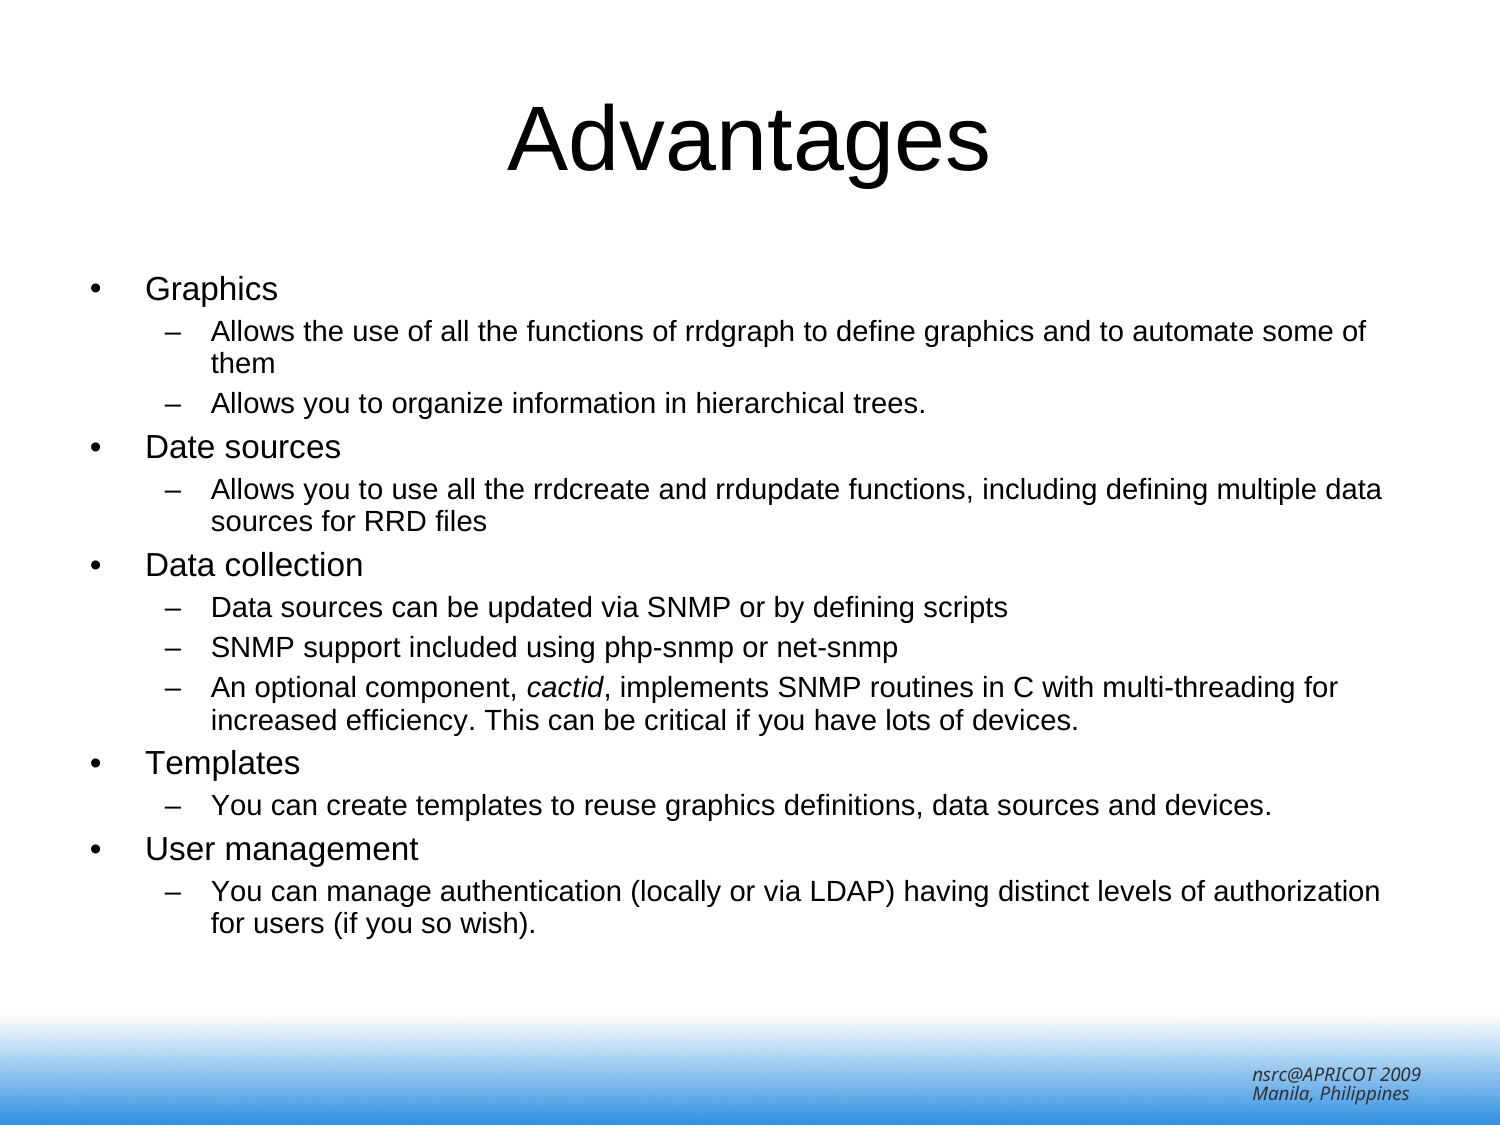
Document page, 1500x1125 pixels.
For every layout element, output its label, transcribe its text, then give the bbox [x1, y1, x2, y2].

picture [0, 1012, 1500, 1125]
title Advantages [75, 45, 1426, 233]
list Graphics Allows the use of all the functions of rrdgraph to define graphics and to automate some of them Allows you to organize information in hierarchical trees. Date sources Allows you to use all the rrdcreate and rrdupdate functions, including defining multiple data sources for RRD files Data collection Data sources can be updated via SNMP or by defining scripts SNMP support included using php-snmp or net-snmp An optional component, cactid, implements SNMP routines in C with multi-threading for increased efficiency. This can be critical if you have lots of devices. Templates You can create templates to reuse graphics definitions, data sources and devices. User management You can manage authentication (locally or via LDAP) having distinct levels of authorization for users (if you so wish). [75, 262, 1426, 1051]
